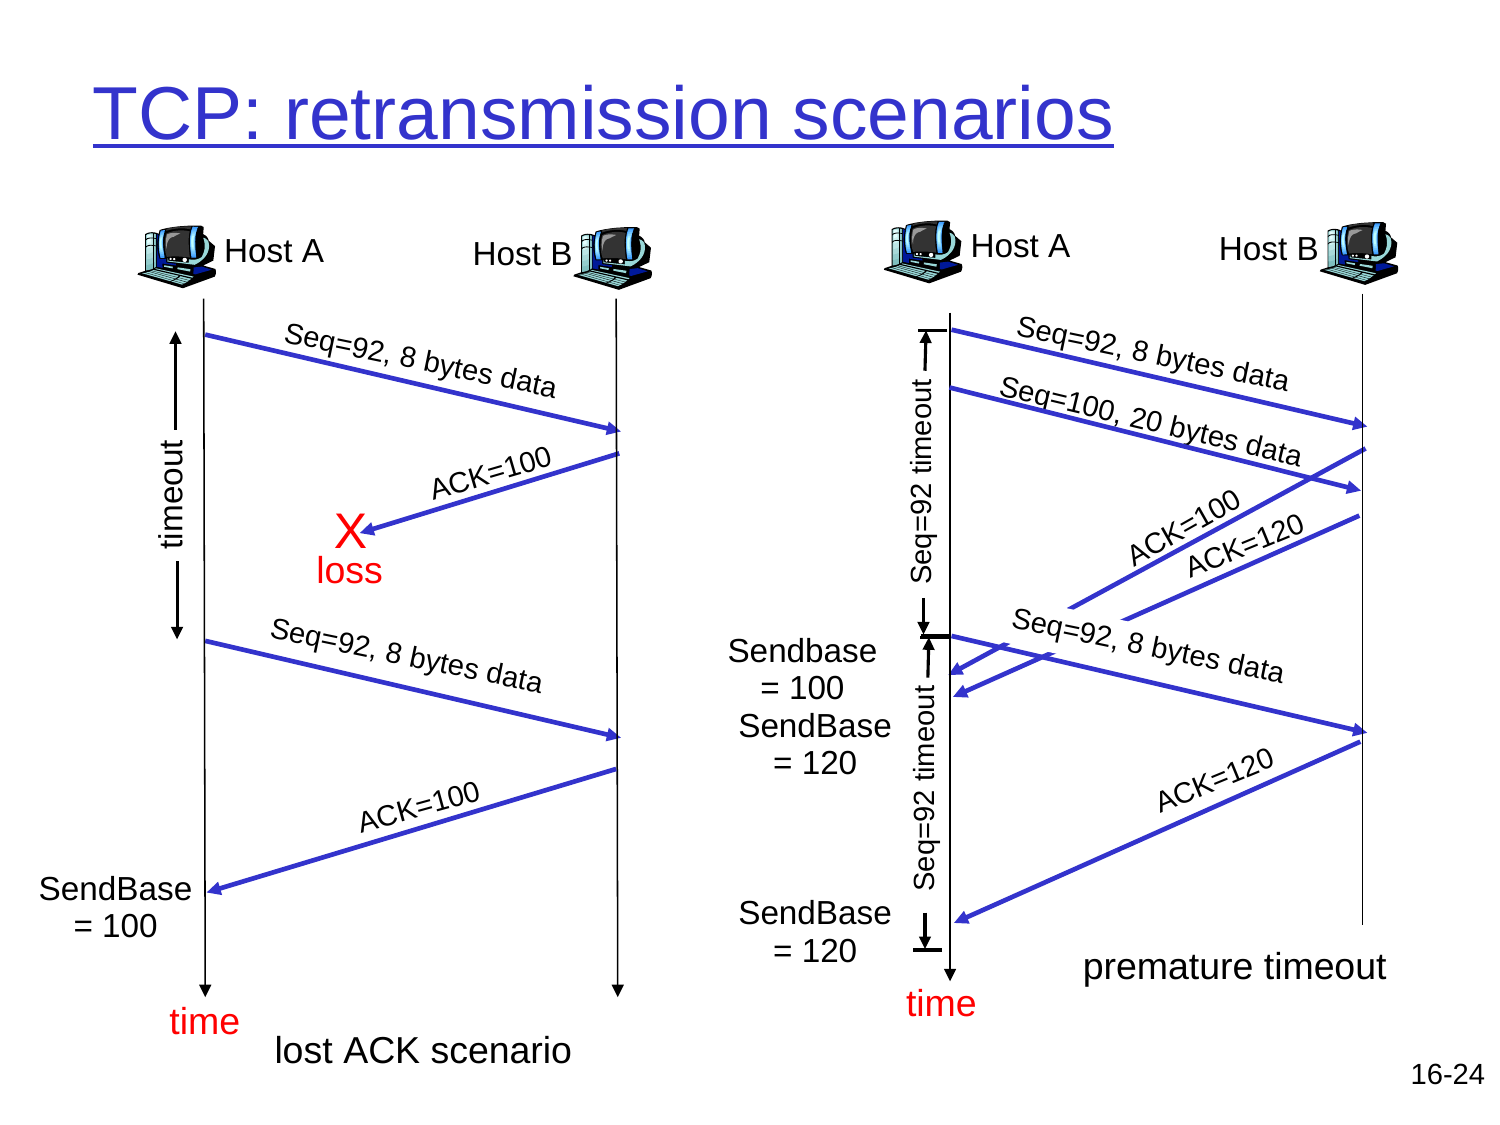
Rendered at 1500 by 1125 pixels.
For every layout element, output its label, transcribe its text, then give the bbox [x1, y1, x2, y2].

text_box Seq=92, 8 bytes data [251, 600, 563, 711]
text_box Host B [1204, 223, 1334, 276]
text_box time [154, 993, 256, 1051]
picture [883, 220, 964, 284]
text_box [995, 640, 1288, 704]
title TCP: retransmission scenarios [78, 39, 1354, 188]
text_box Seq=92, 8 bytes data [265, 305, 577, 416]
text_box Host B [457, 228, 588, 281]
text_box Seq=92, 8 bytes data [993, 591, 1305, 702]
text_box Seq=92 timeout [900, 670, 949, 907]
text_box ACK=100 [1104, 468, 1264, 587]
text_box timeout [144, 425, 198, 565]
picture [573, 226, 654, 290]
text_box ACK=120 [1162, 493, 1328, 599]
text_box X [319, 495, 382, 567]
text_box ACK=100 [335, 762, 502, 852]
text_box SendBase = 100 [23, 862, 208, 952]
text_box lost ACK scenario [259, 1022, 588, 1080]
text_box ACK=120 [1131, 727, 1297, 833]
text_box Seq=100, 20 bytes data [980, 399, 1312, 485]
text_box Host A [955, 220, 1086, 273]
text_box Seq=92 timeout [897, 364, 946, 600]
text_box ACK=100 [409, 427, 572, 519]
text_box Seq=100, 20 bytes data [983, 358, 1323, 476]
text_box time [891, 975, 992, 1033]
text_box Sendbase = 100 [712, 624, 893, 715]
text_box loss [301, 541, 398, 599]
text_box Seq=92, 8 bytes data [997, 299, 1309, 410]
text_box SendBase = 120 [723, 887, 907, 977]
picture [1319, 221, 1400, 285]
text_box loss [329, 567, 340, 581]
text_box SendBase = 120 [723, 699, 907, 790]
picture [137, 224, 218, 289]
text_box premature timeout [1068, 937, 1402, 995]
text_box Host A [209, 224, 340, 278]
